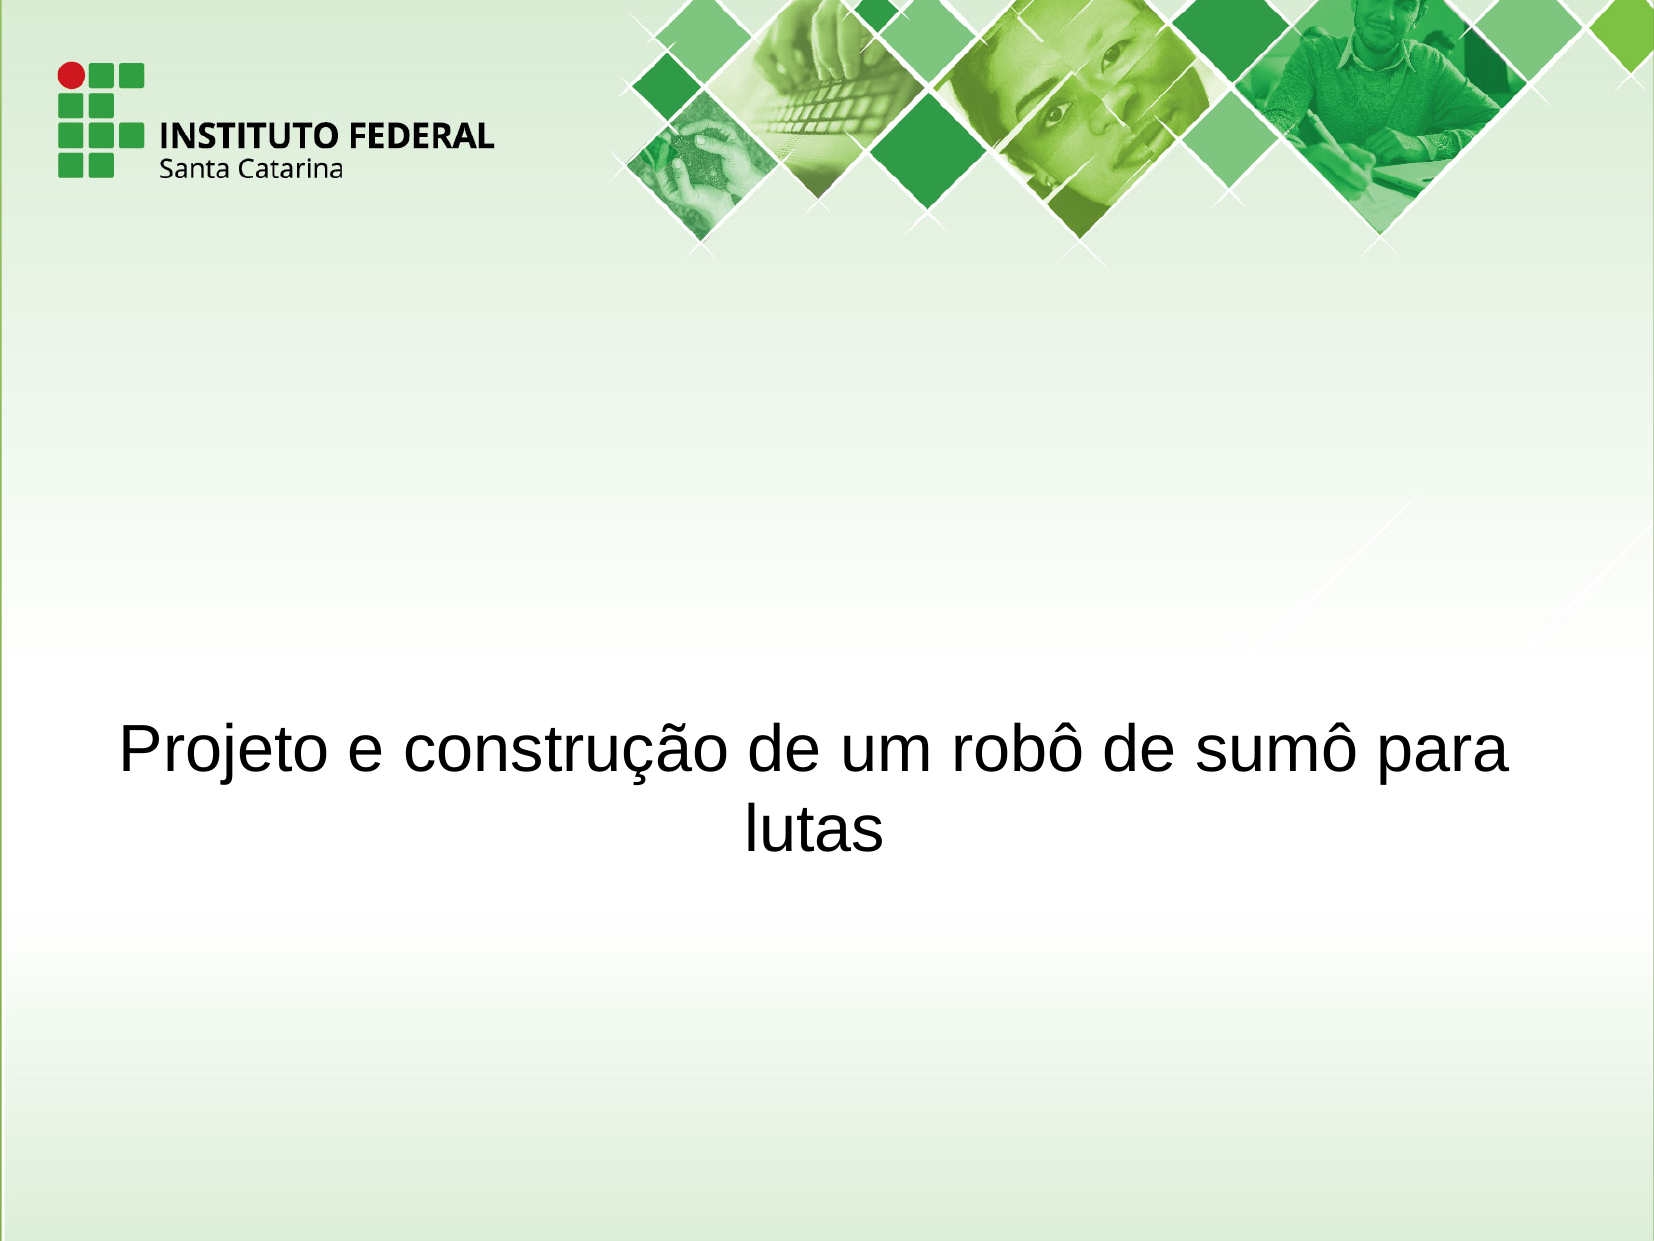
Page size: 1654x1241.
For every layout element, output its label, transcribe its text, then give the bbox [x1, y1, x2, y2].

subtitle Projeto e construção de um robô de sumô para lutas O que precisamos para isso dar certo? [47, 485, 1583, 1241]
